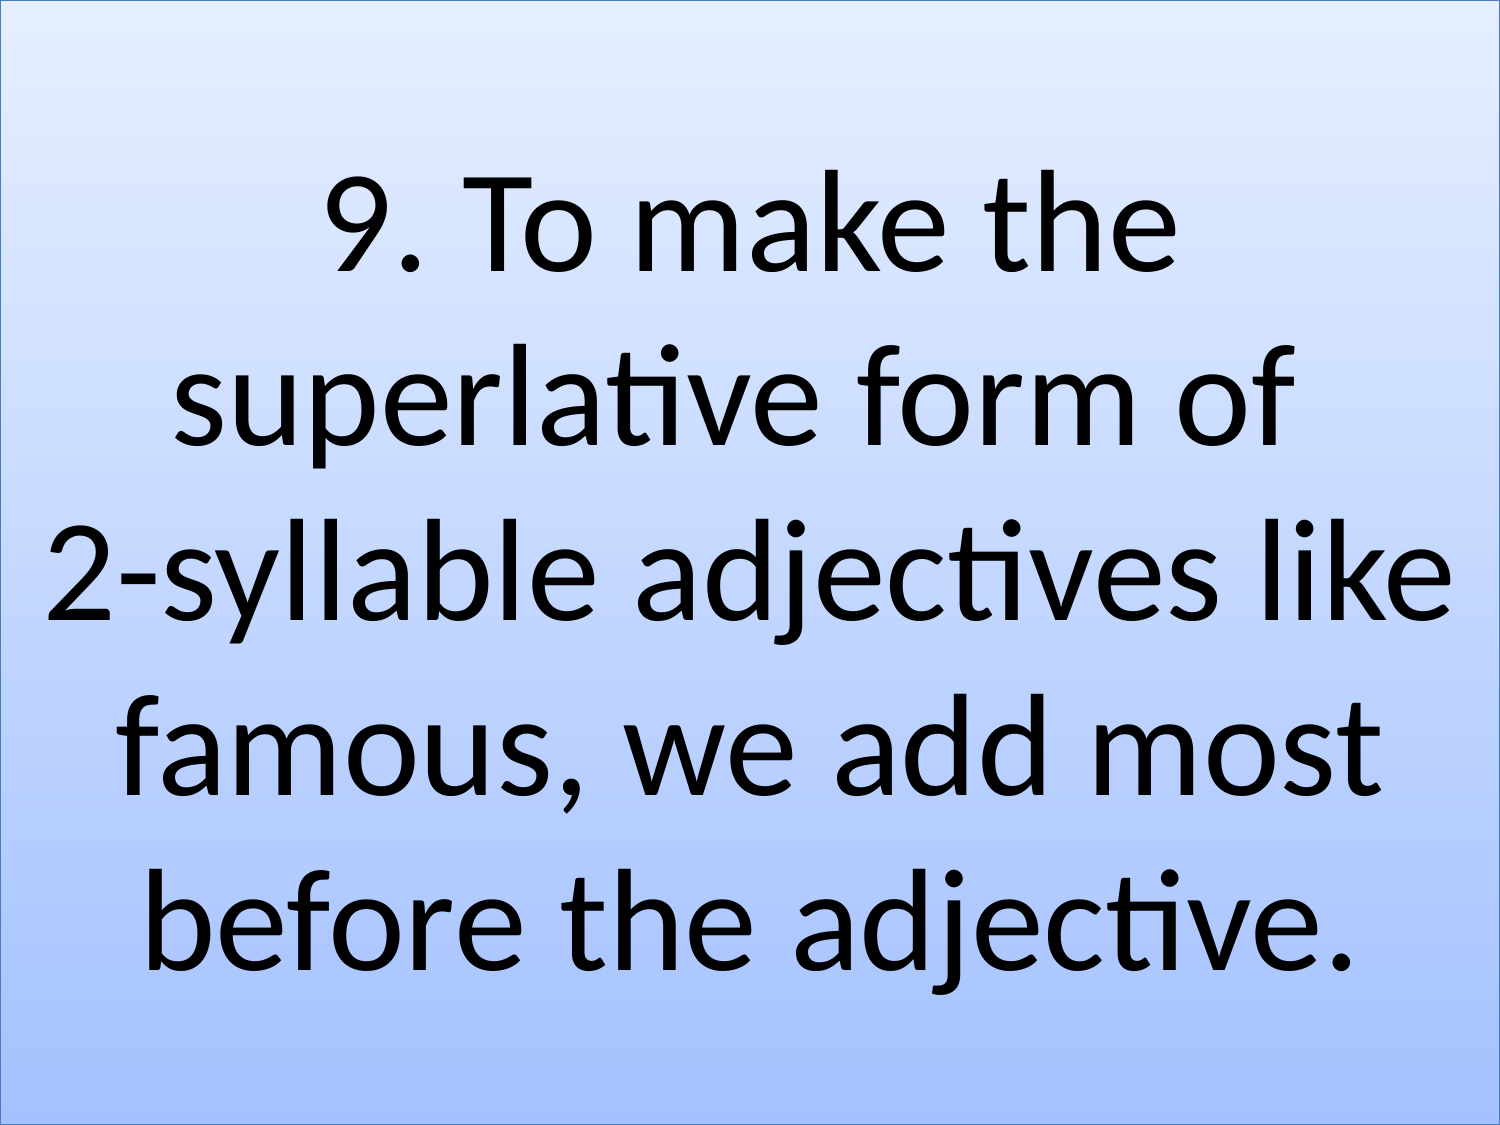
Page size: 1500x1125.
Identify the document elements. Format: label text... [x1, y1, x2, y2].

title 9. To make the superlative form of 2-syllable adjectives like famous, we add most before the adjective. [0, 0, 1500, 1125]
